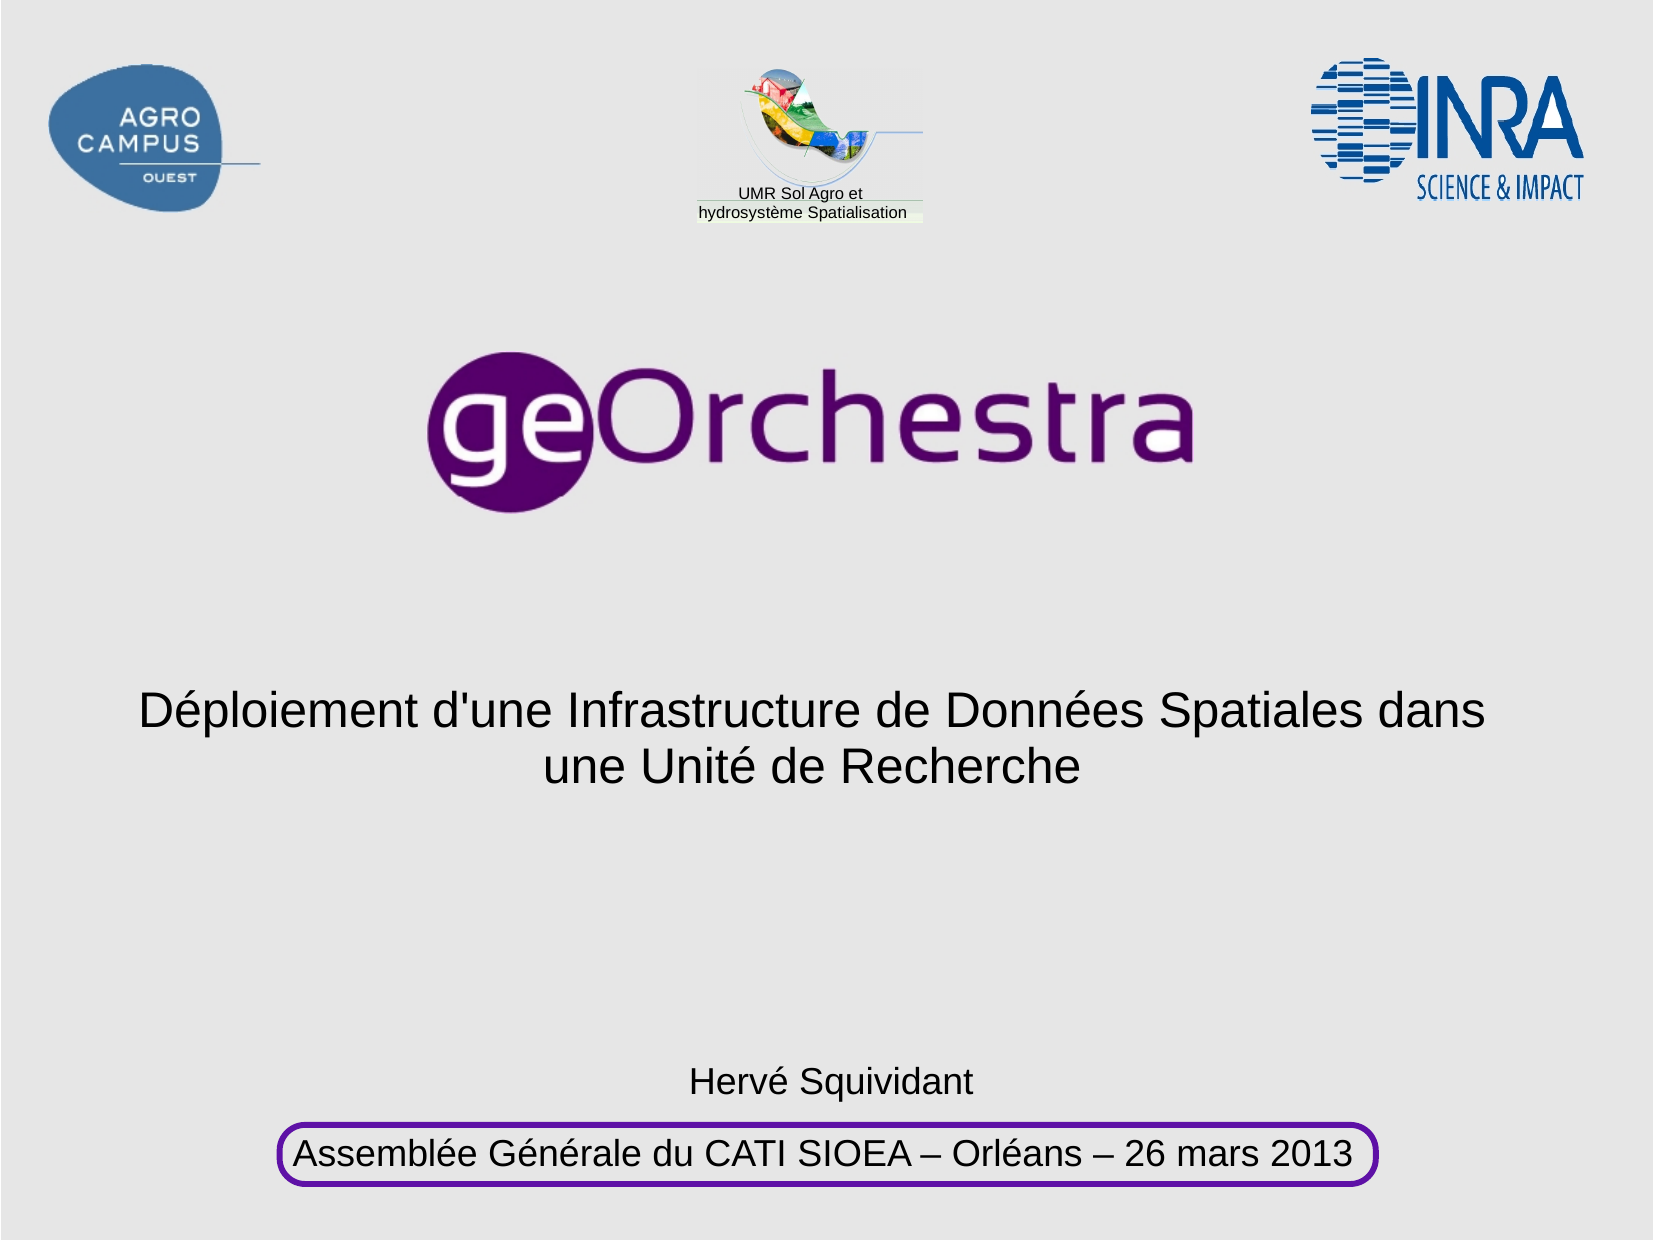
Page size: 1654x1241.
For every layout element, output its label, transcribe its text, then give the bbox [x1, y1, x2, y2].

text_box Hervé Squividant [674, 1053, 989, 1111]
picture [48, 64, 261, 213]
text_box Déploiement d'une Infrastructure de Données Spatiales dans une Unité de Recherche [95, 674, 1530, 839]
picture [1311, 58, 1584, 201]
picture [426, 351, 1194, 514]
text_box UMR Sol Agro et hydrosystème Spatialisation [679, 177, 923, 237]
picture [697, 68, 923, 177]
text_box Assemblée Générale du CATI SIOEA – Orléans – 26 mars 2013 [283, 1128, 1369, 1181]
